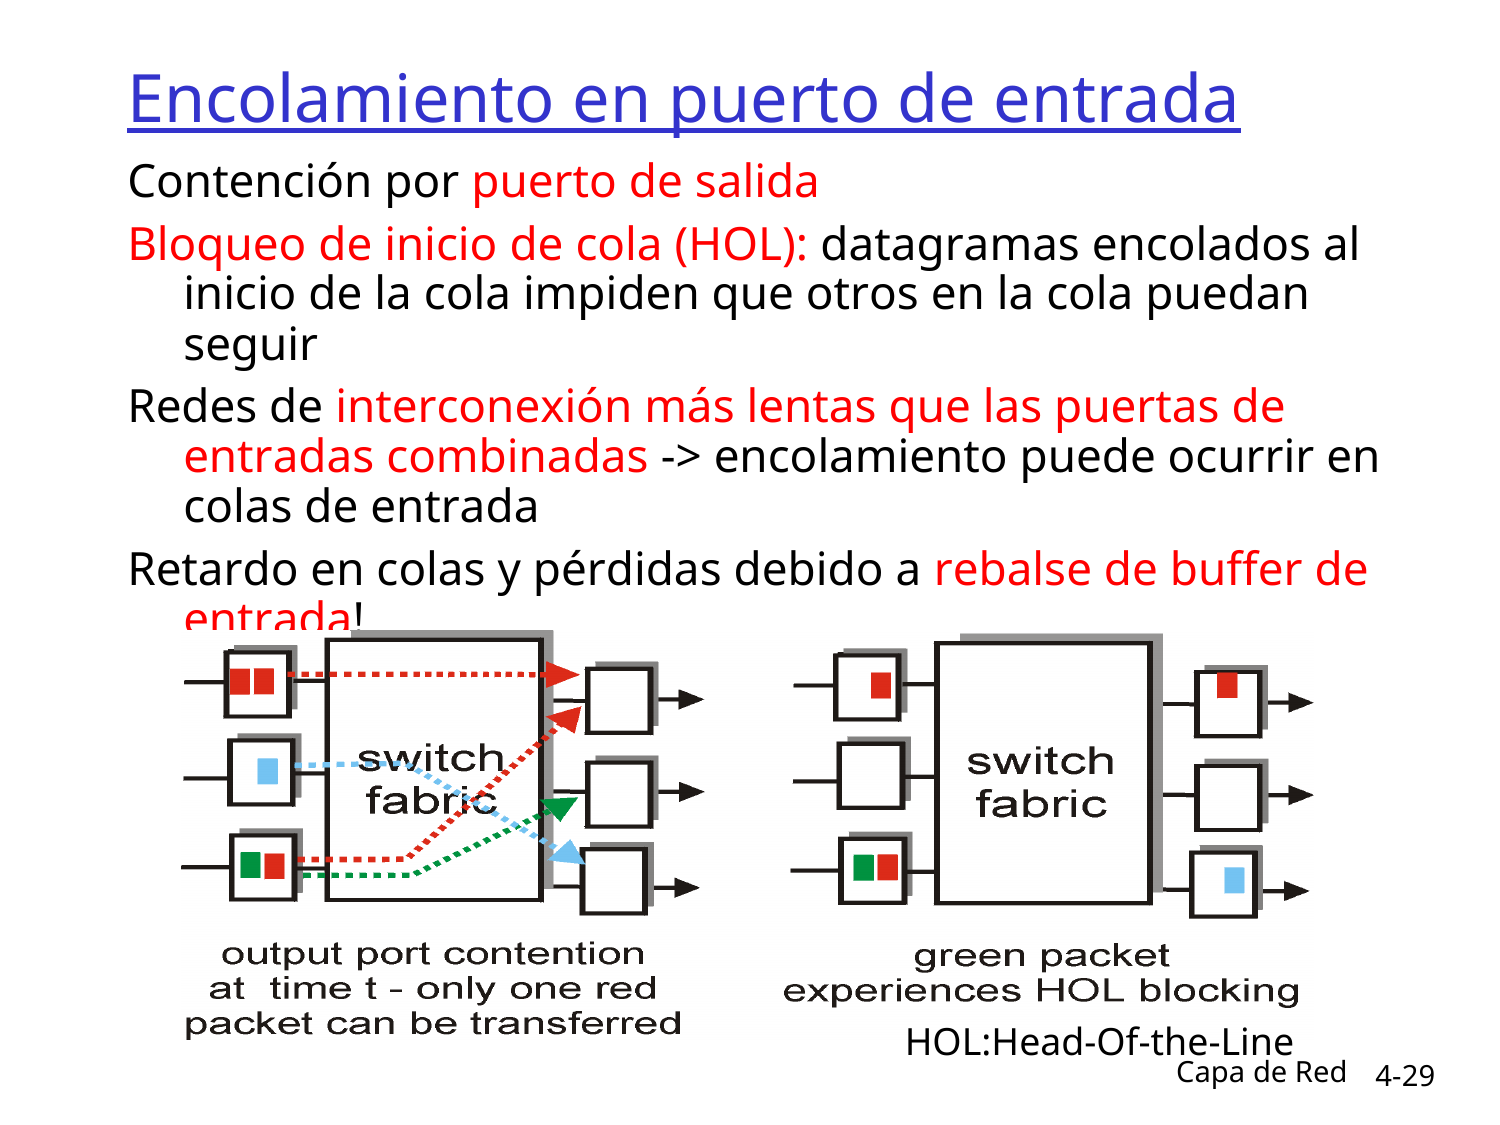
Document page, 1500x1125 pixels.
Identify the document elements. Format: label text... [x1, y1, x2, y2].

title Encolamiento en puerto de entrada [112, 44, 1388, 149]
picture [181, 630, 1314, 1040]
text_box HOL:Head-Of-the-Line [890, 1015, 1310, 1072]
list Contención por puerto de salida Bloqueo de inicio de cola (HOL): datagramas encolados al inicio de la cola impiden que otros en la cola puedan seguir Redes de interconexión más lentas que las puertas de entradas combinadas -> encolamiento puede ocurrir en colas de entrada Retardo en colas y pérdidas debido a rebalse de buffer de entrada! [112, 149, 1438, 646]
